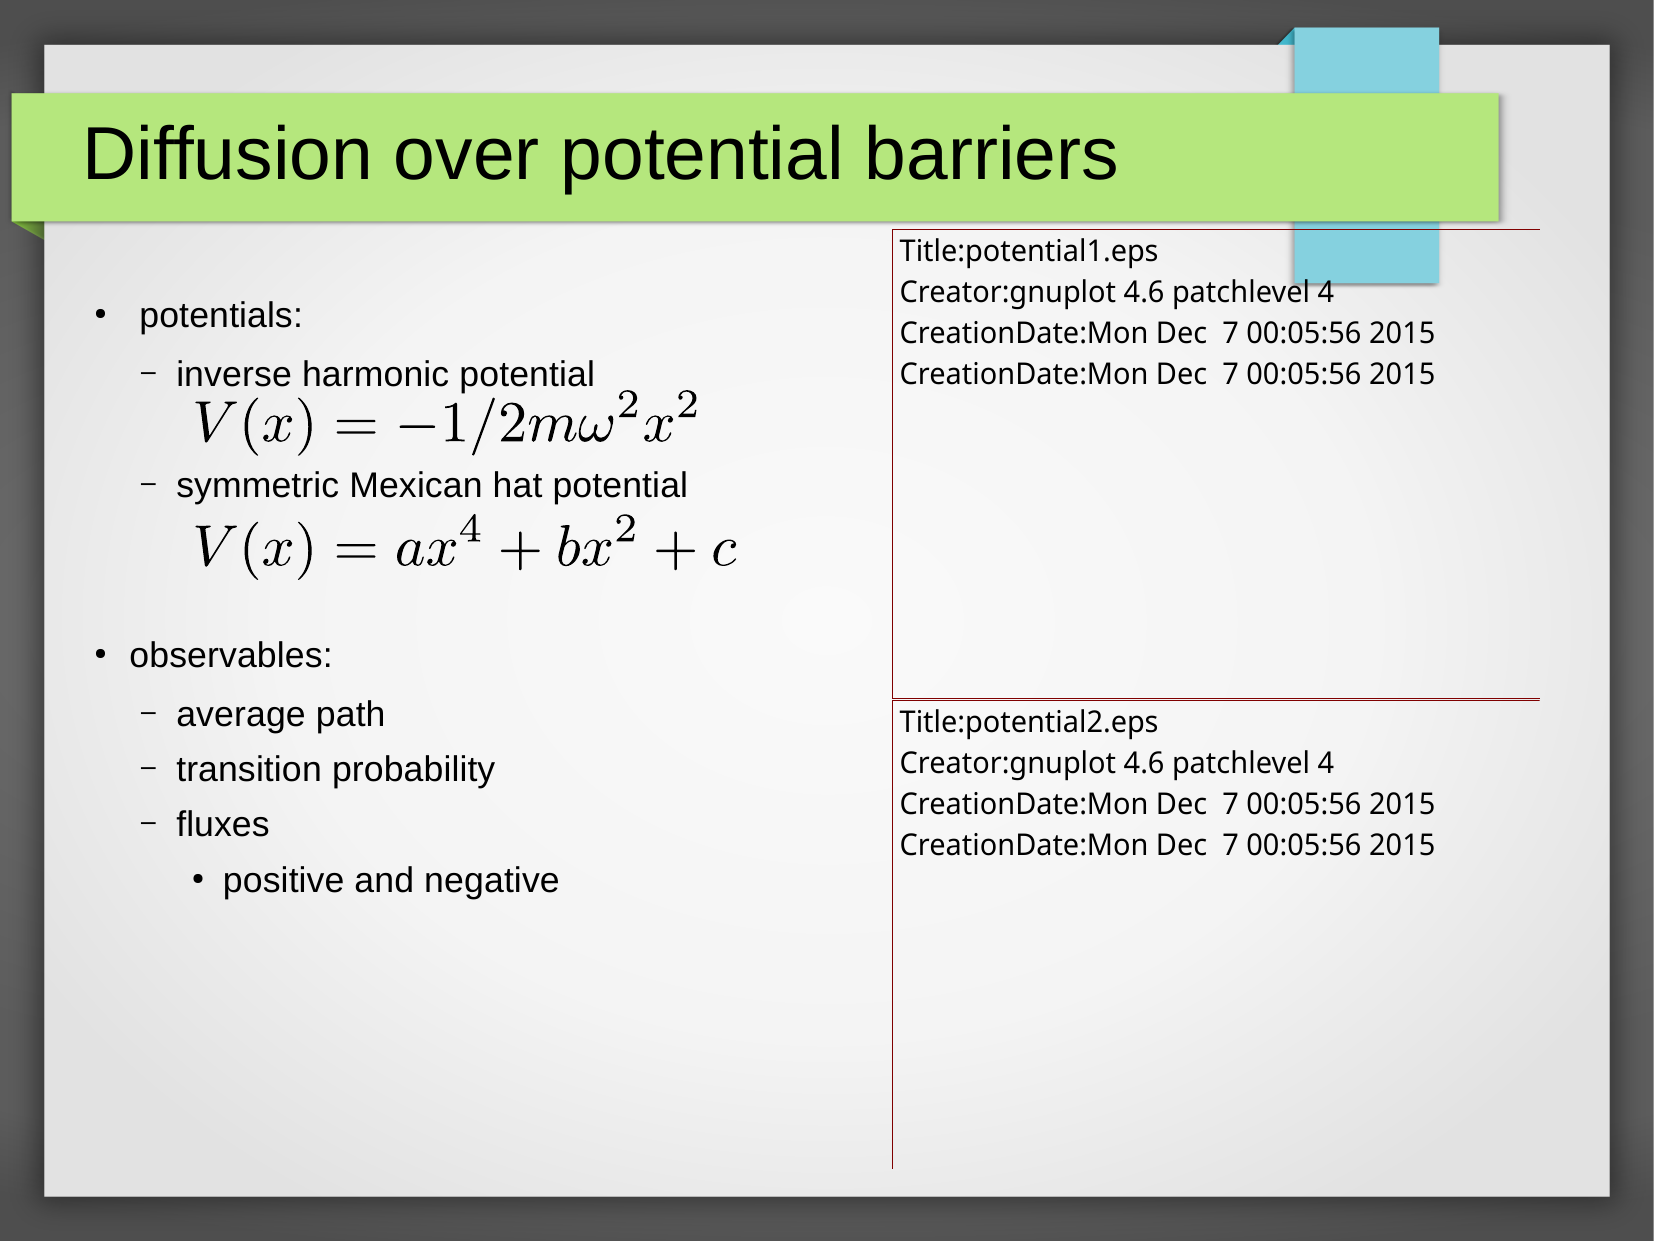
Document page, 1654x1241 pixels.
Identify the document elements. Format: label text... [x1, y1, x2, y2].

text_box [191, 513, 737, 581]
text_box [191, 390, 699, 456]
title Diffusion over potential barriers [82, 94, 1264, 213]
list potentials: inverse harmonic potential symmetric Mexican hat potential observables: average path transition probability fluxes positive and negative [82, 295, 809, 1015]
picture [0, 0, 1654, 1241]
